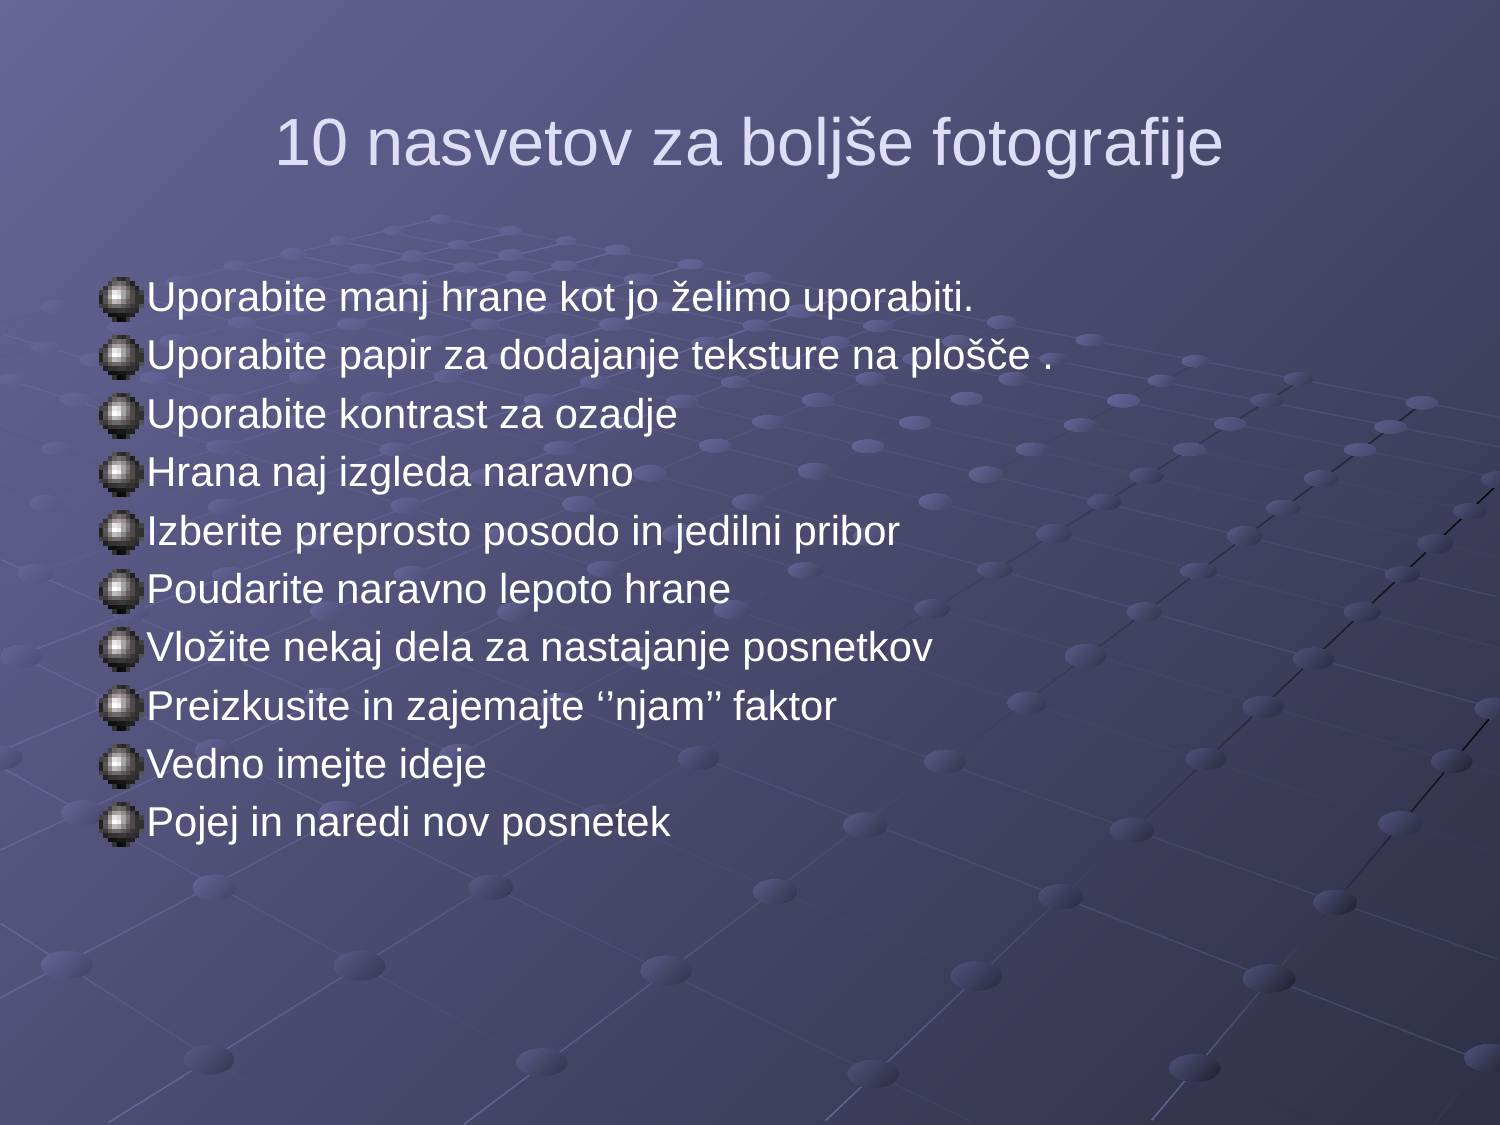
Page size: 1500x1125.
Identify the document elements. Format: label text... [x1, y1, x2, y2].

list Uporabite manj hrane kot jo želimo uporabiti. Uporabite papir za dodajanje teksture na plošče . Uporabite kontrast za ozadje Hrana naj izgleda naravno Izberite preprosto posodo in jedilni pribor Poudarite naravno lepoto hrane Vložite nekaj dela za nastajanje posnetkov Preizkusite in zajemajte ‘’njam’’ faktor Vedno imejte ideje Pojej in naredi nov posnetek [75, 262, 1425, 1007]
title 10 nasvetov za boljše fotografije [75, 45, 1425, 233]
